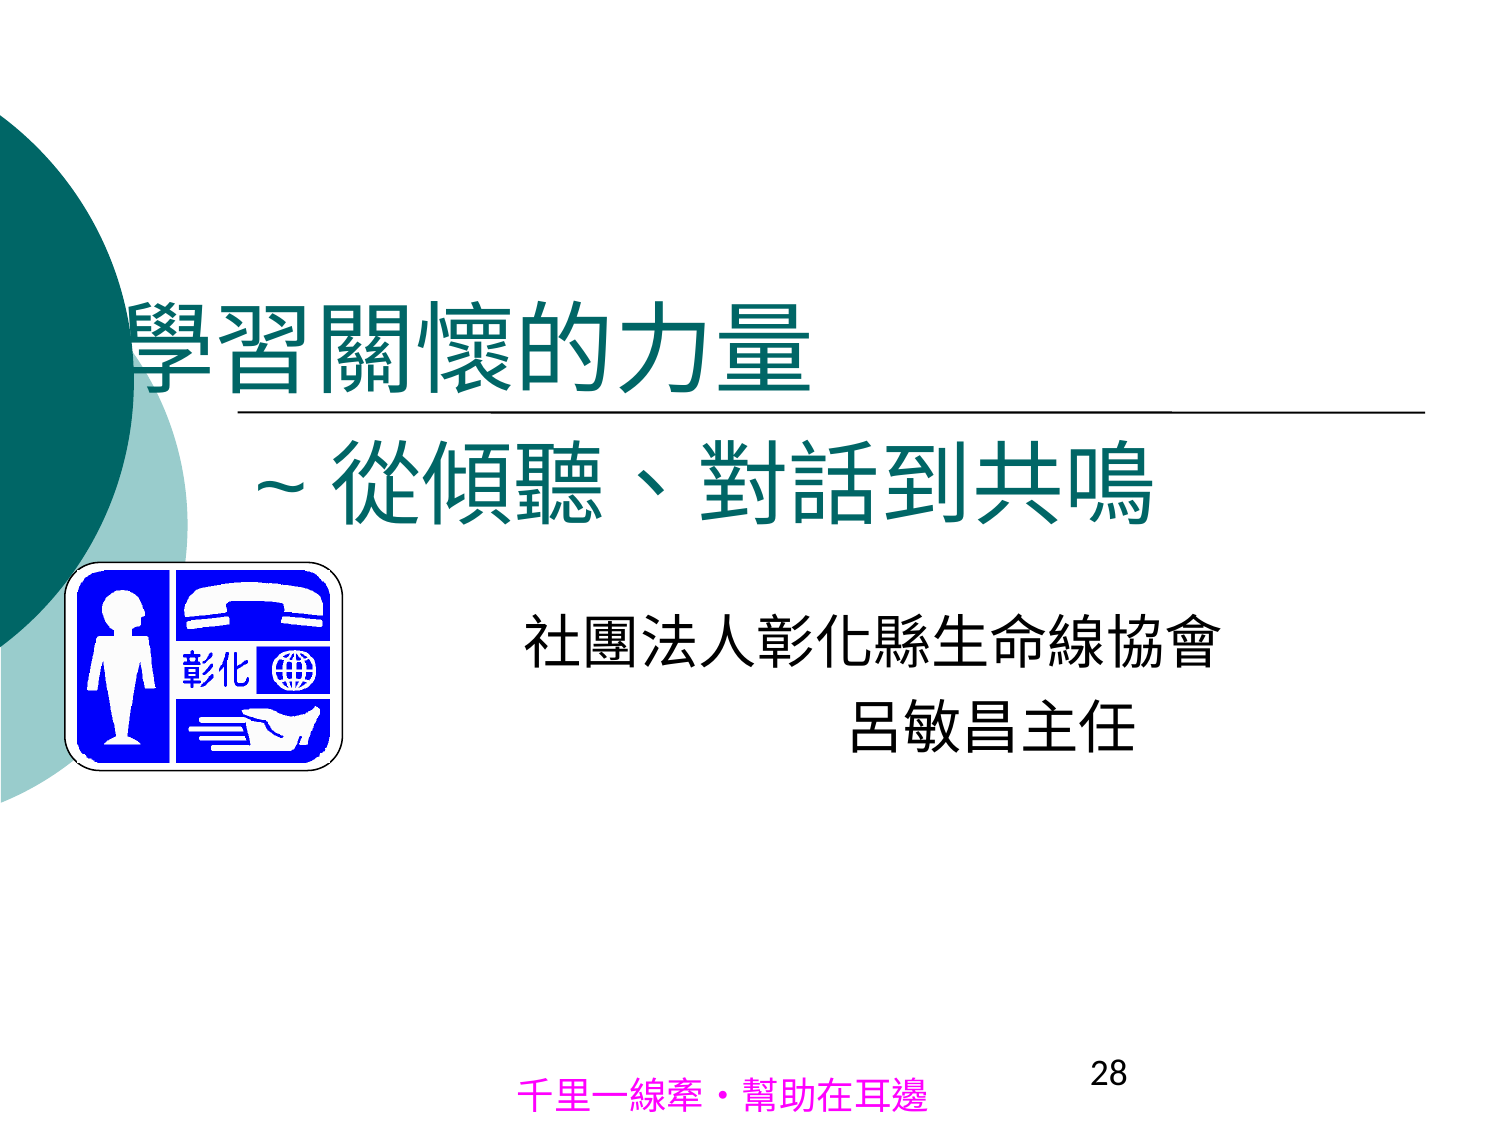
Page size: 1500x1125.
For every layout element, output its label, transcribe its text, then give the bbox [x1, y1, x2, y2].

title 學習關懷的力量 ~從傾聽、對話到共鳴 [100, 208, 1471, 473]
text_box 千里一線牽‧幫助在耳邊 [501, 1064, 1081, 1125]
text_box [64, 562, 343, 763]
picture [77, 570, 330, 764]
text_box 28 [1074, 1025, 1426, 1101]
subtitle 社團法人彰化縣生命線協會 呂敏昌主任 [348, 597, 1317, 764]
text_box [79, 764, 328, 771]
